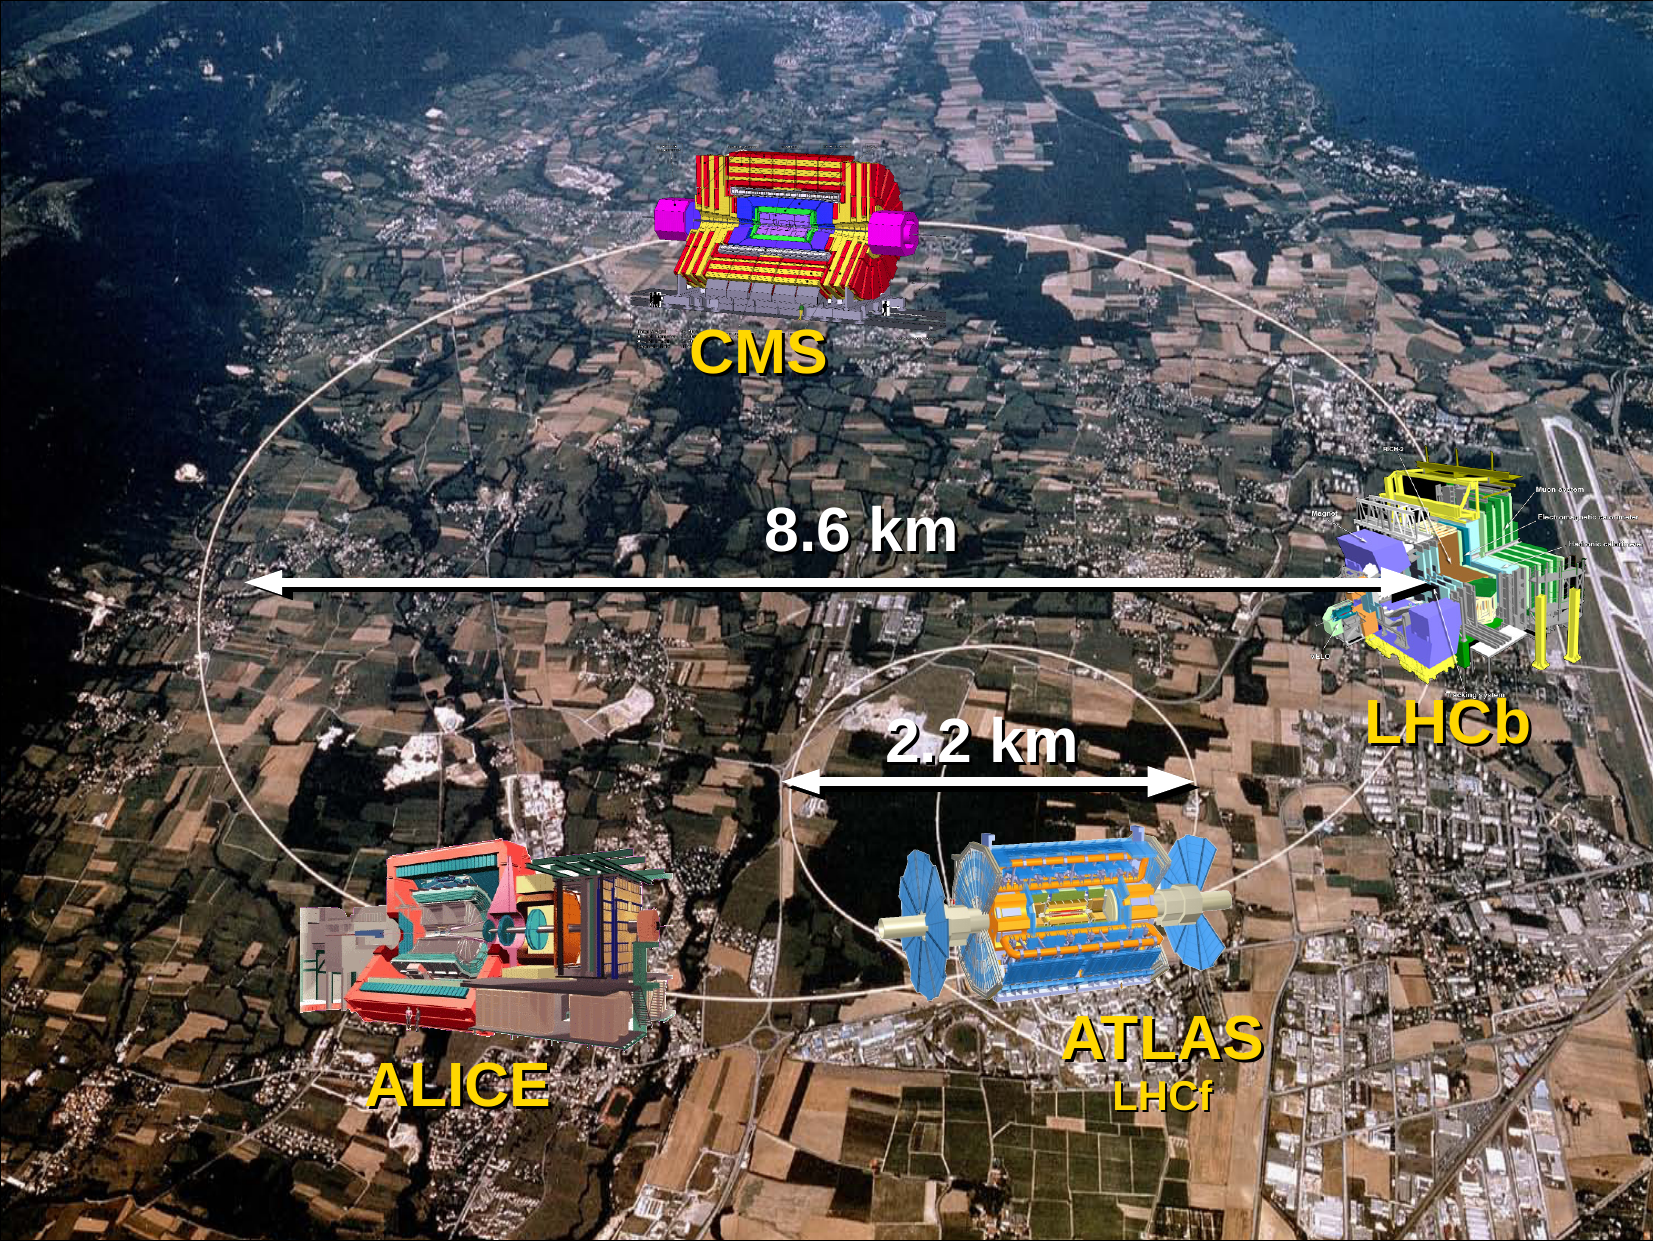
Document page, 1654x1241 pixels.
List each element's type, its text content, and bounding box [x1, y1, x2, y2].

text_box 8.6 km [750, 487, 1082, 573]
text_box ATLAS LHCf [1012, 995, 1313, 1127]
text_box CMS [675, 310, 901, 395]
text_box 2.2 km [870, 698, 1133, 784]
text_box ALICE [349, 1042, 575, 1127]
text_box LHCb [1350, 679, 1576, 764]
picture [1, 1, 1653, 1240]
